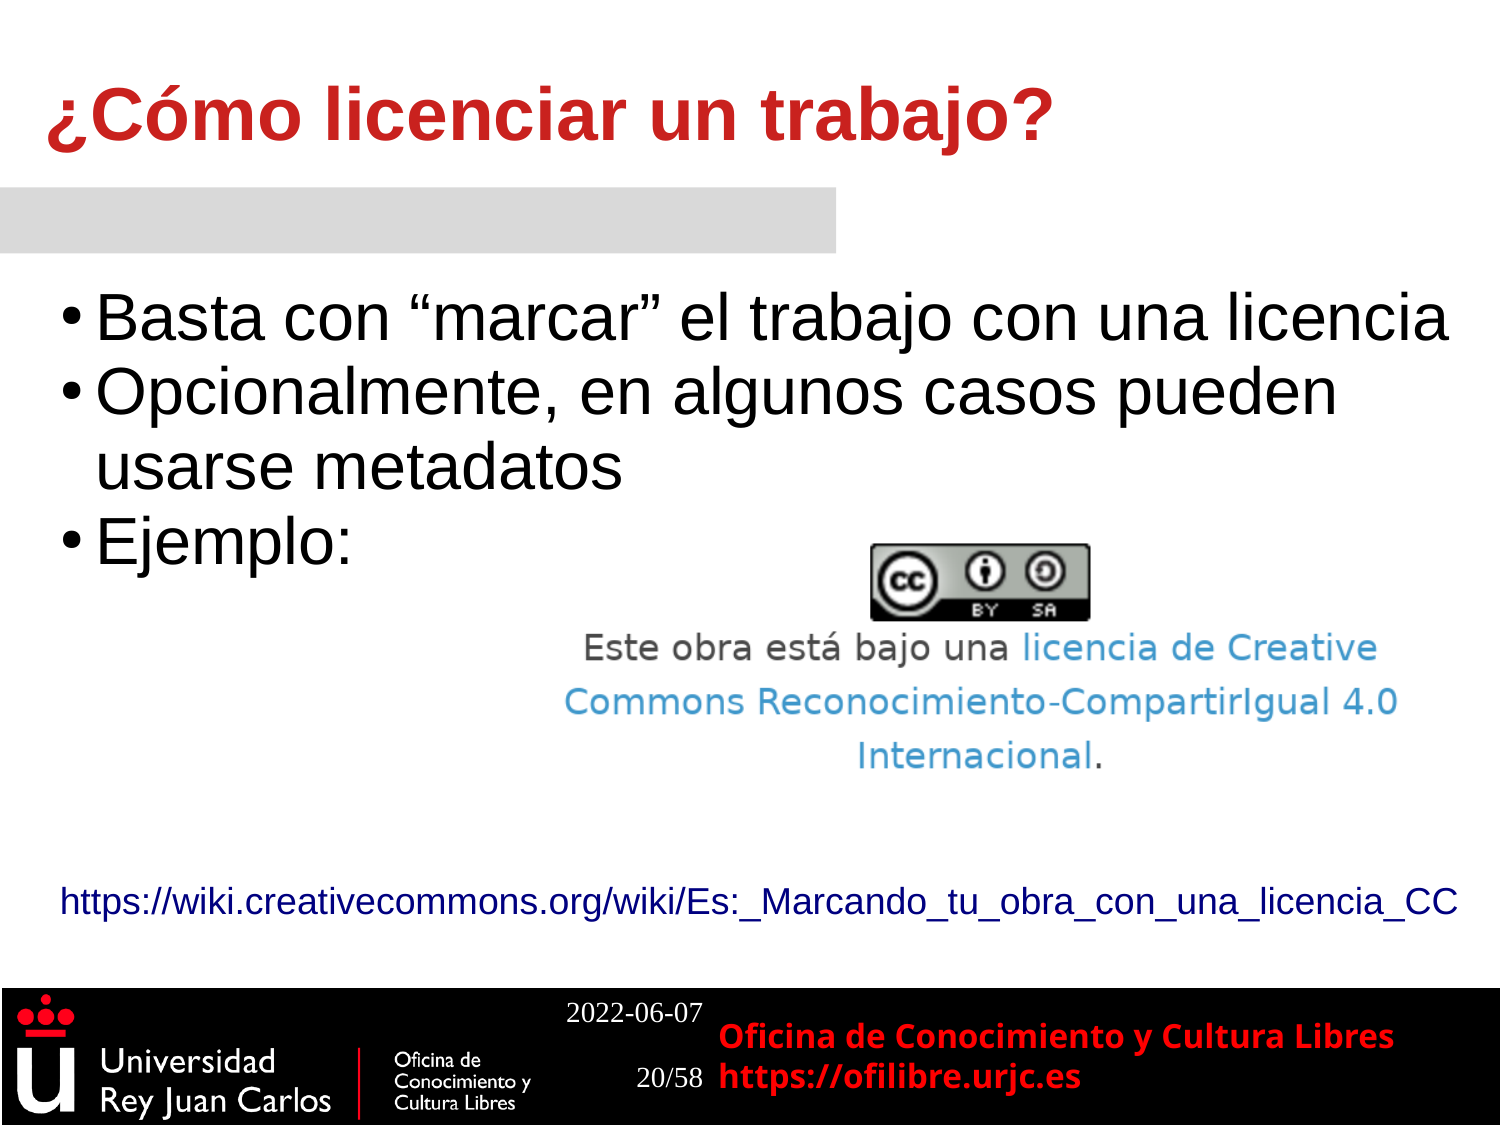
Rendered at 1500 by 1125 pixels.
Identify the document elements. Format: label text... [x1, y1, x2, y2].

title [75, 7, 1425, 196]
picture [17, 994, 531, 1120]
text_box Basta con “marcar” el trabajo con una licencia Opcionalmente, en algunos casos pueden usarse metadatos Ejemplo: [45, 272, 1486, 587]
text_box ¿Cómo licenciar un trabajo? [30, 64, 1306, 248]
picture [560, 531, 1406, 781]
text_box https://wiki.creativecommons.org/wiki/Es:_Marcando_tu_obra_con_una_licencia_CC [45, 873, 1474, 931]
